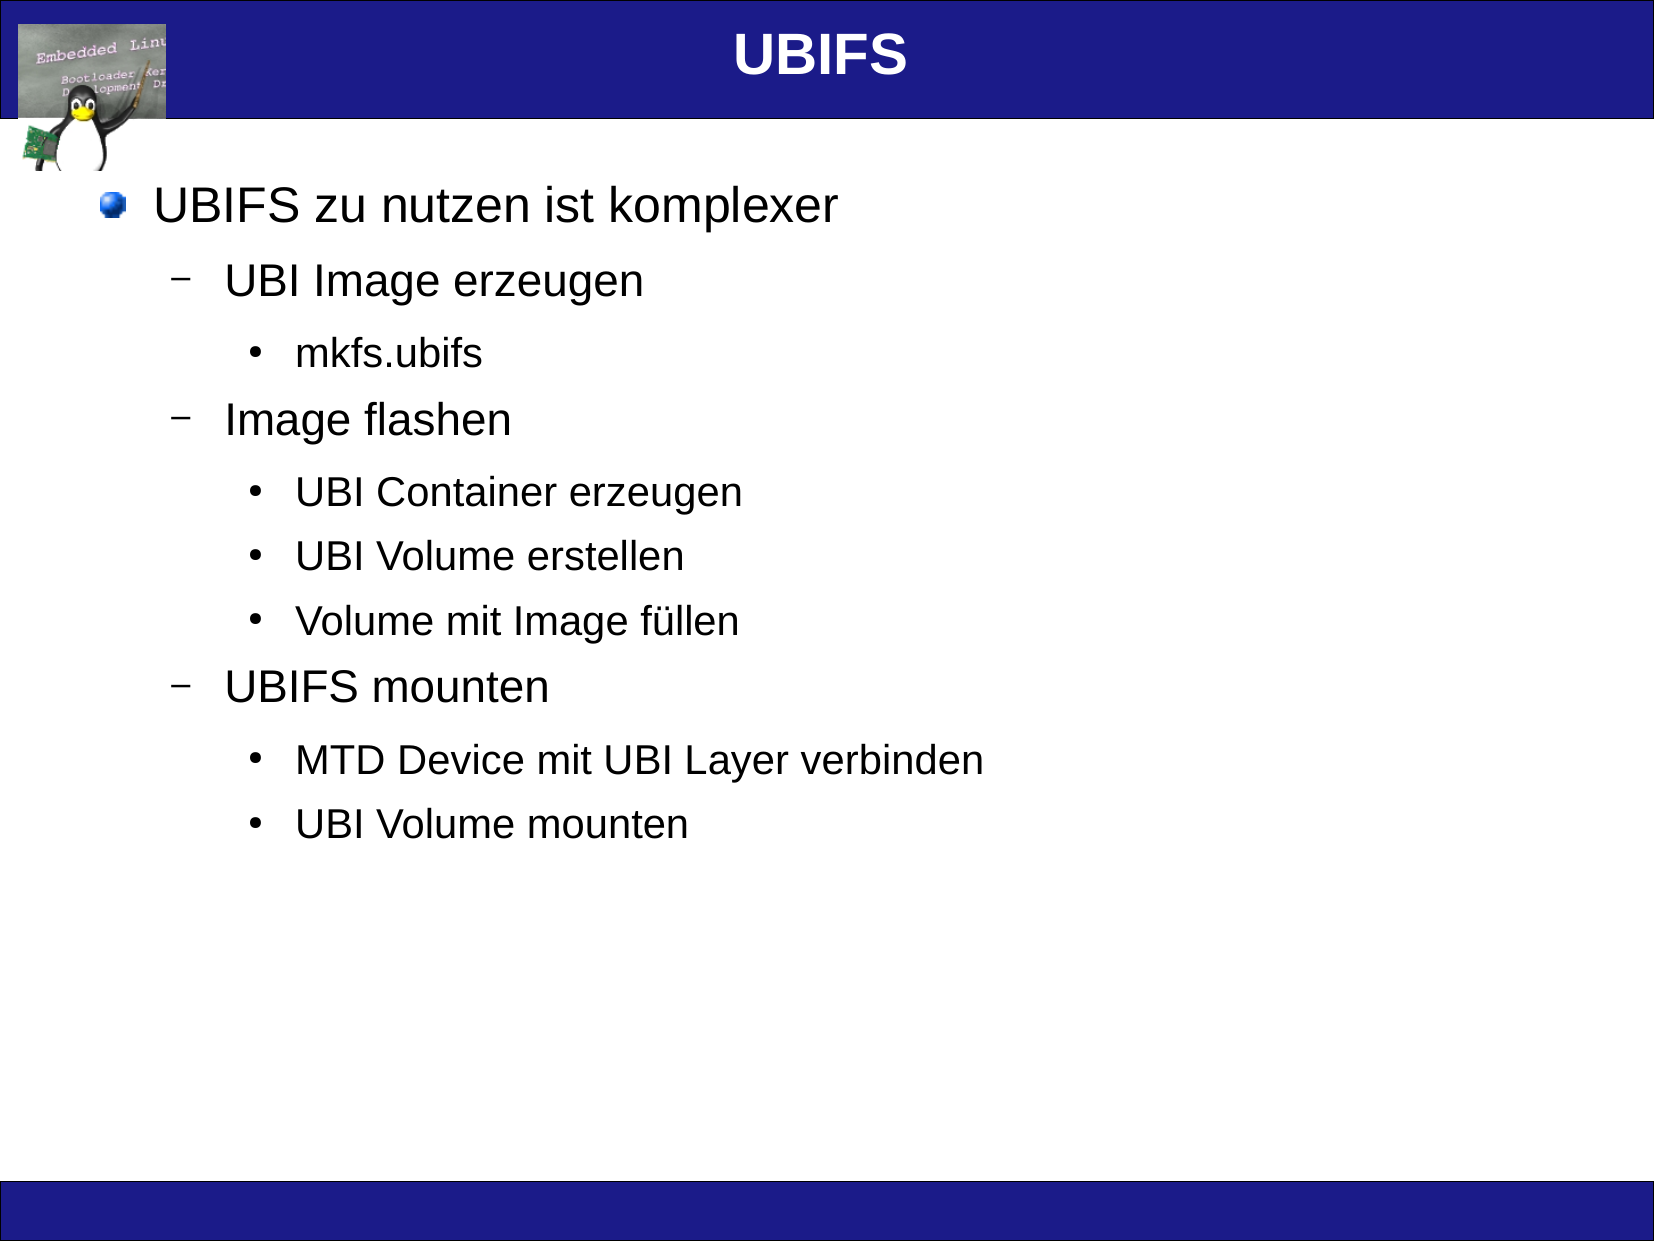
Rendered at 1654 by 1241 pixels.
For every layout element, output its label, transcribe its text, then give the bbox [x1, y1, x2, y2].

list UBIFS zu nutzen ist komplexer UBI Image erzeugen mkfs.ubifs Image flashen UBI Container erzeugen UBI Volume erstellen Volume mit Image füllen UBIFS mounten MTD Device mit UBI Layer verbinden UBI Volume mounten [82, 177, 1571, 1152]
title UBIFS [76, 19, 1565, 89]
picture [18, 24, 166, 171]
